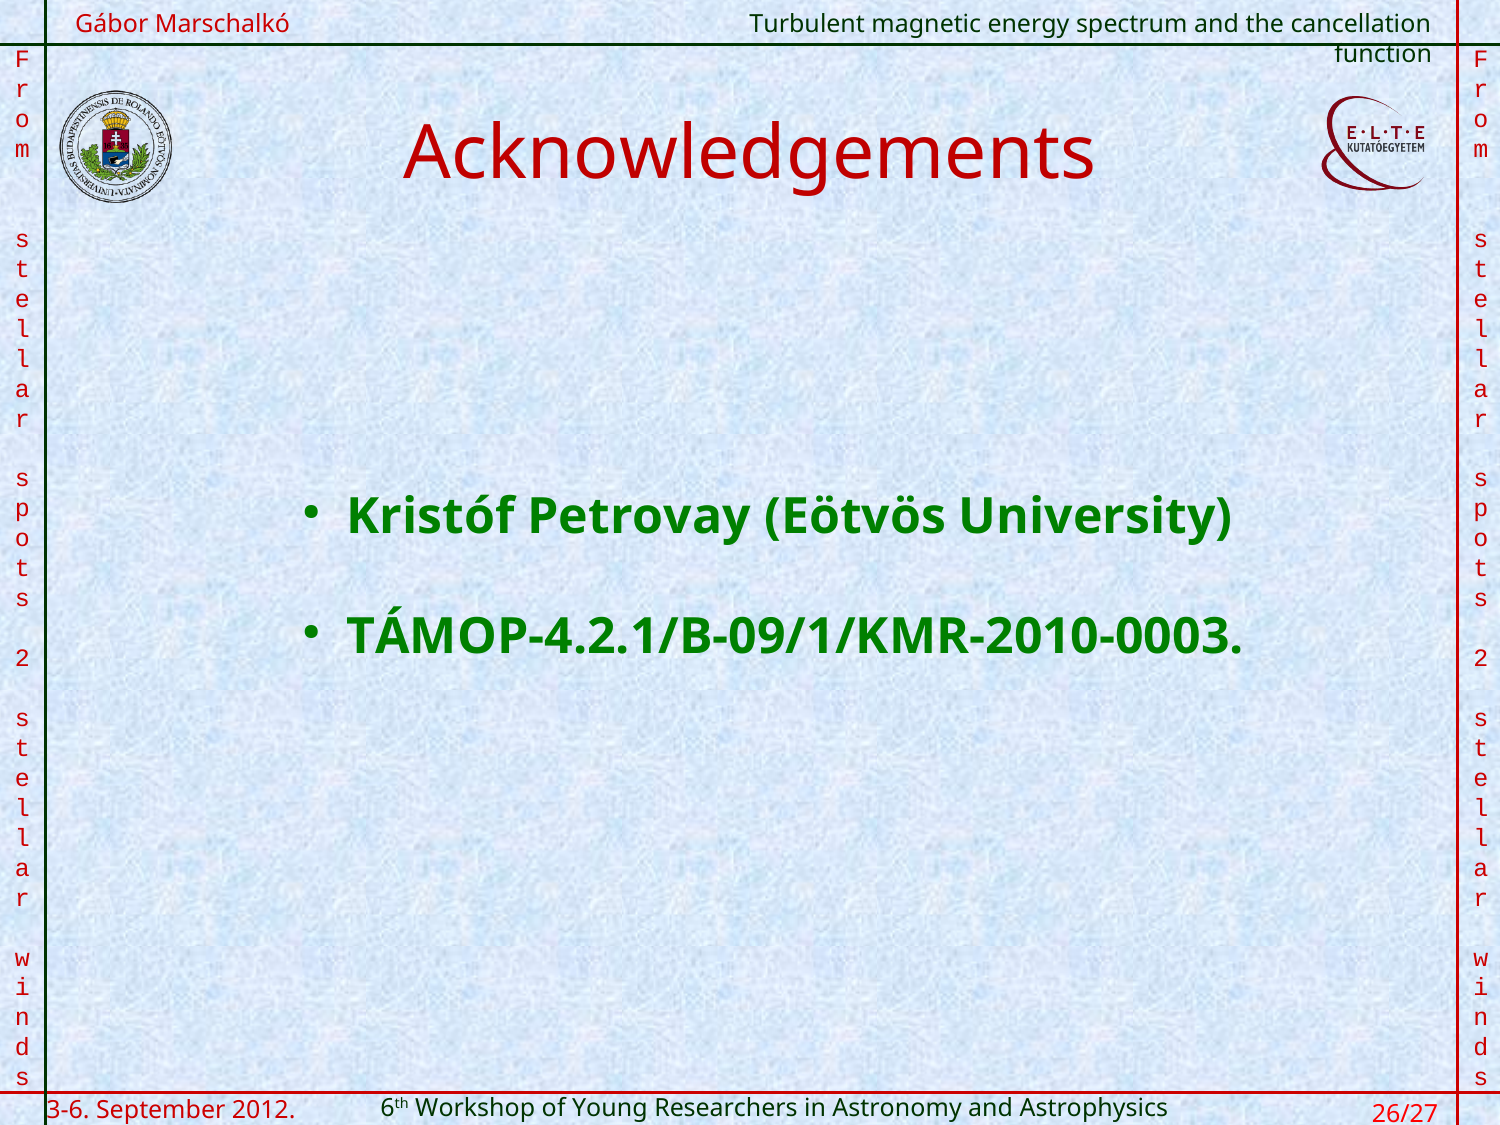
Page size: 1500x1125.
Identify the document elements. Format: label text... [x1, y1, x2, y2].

picture [1459, 774, 1500, 1091]
picture [0, 1094, 44, 1125]
text_box Acknowledgements [388, 96, 1112, 202]
picture [47, 46, 1456, 1091]
picture [0, 46, 44, 1091]
picture [1459, 0, 1500, 43]
picture [0, 0, 44, 43]
picture [1459, 1094, 1500, 1125]
picture [1459, 46, 1500, 416]
text_box Kristóf Petrovay (Eötvös University) TÁMOP-4.2.1/B-09/1/KMR-2010-0003. [287, 416, 1500, 774]
picture [47, 1094, 1456, 1125]
picture [47, 0, 1456, 43]
